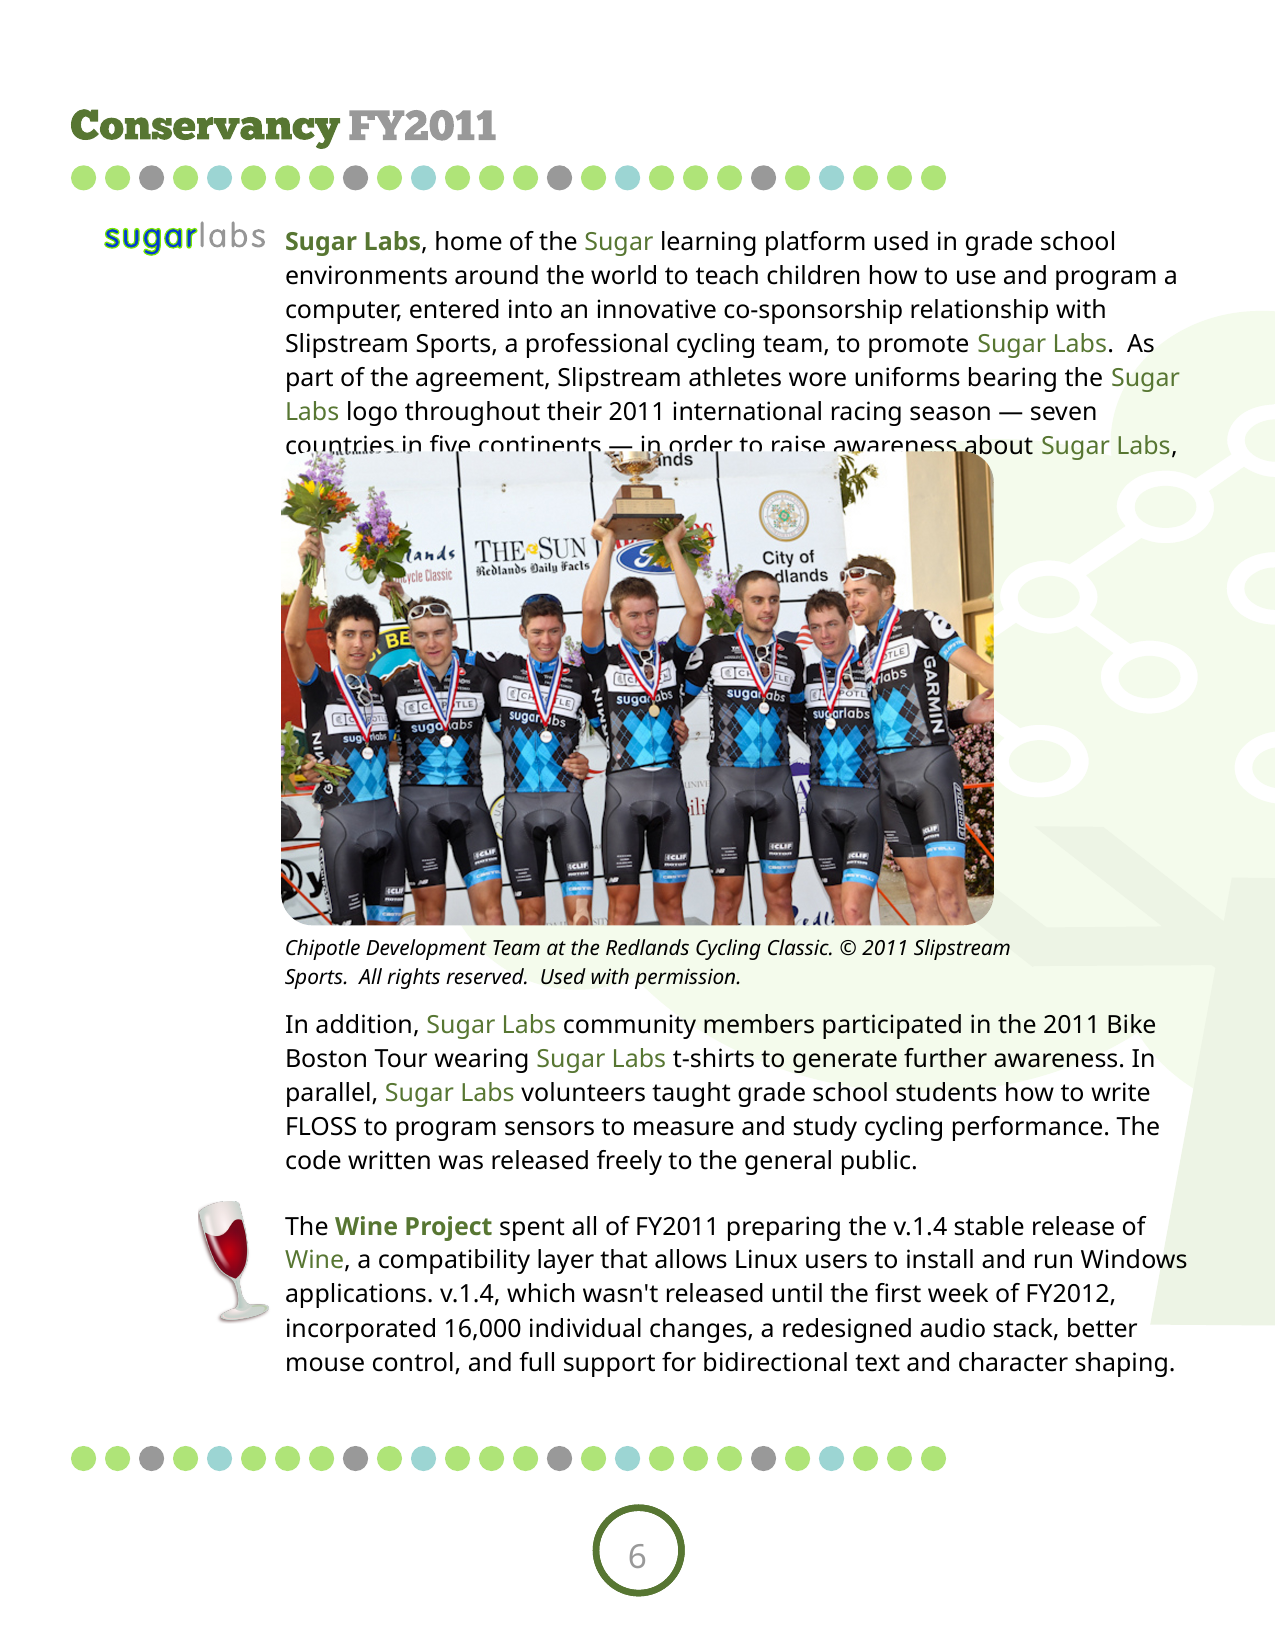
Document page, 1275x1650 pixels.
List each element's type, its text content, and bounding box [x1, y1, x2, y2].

text_box [281, 451, 994, 926]
text_box Chipotle Development Team at the Redlands Cycling Classic. © 2011 Slipstream Sports. All rights reserved. Used with permission. [270, 926, 1275, 993]
picture [90, 206, 279, 271]
list Sugar Labs, home of the Sugar learning platform used in grade school environments around the world to teach children how to use and program a computer, entered into an innovative co-sponsorship relationship with Slipstream Sports, a professional cycling team, to promote Sugar Labs. As part of the agreement, Slipstream athletes wore uniforms bearing the Sugar Labs logo throughout their 2011 international racing season — seven countries in five continents — in order to raise awareness about Sugar Labs, and FLOSS in general. [285, 177, 1197, 451]
picture [198, 1200, 277, 1324]
list In addition, Sugar Labs community members participated in the 2011 Bike Boston Tour wearing Sugar Labs t-shirts to generate further awareness. In parallel, Sugar Labs volunteers taught grade school students how to write FLOSS to program sensors to measure and study cycling performance. The code written was released freely to the general public. The Wine Project spent all of FY2011 preparing the v.1.4 stable release of Wine, a compatibility layer that allows Linux users to install and run Windows applications. v.1.4, which wasn't released until the first week of FY2012, incorporated 16,000 individual changes, a redesigned audio stack, better mouse control, and full support for bidirectional text and character shaping. [284, 1006, 1197, 1362]
